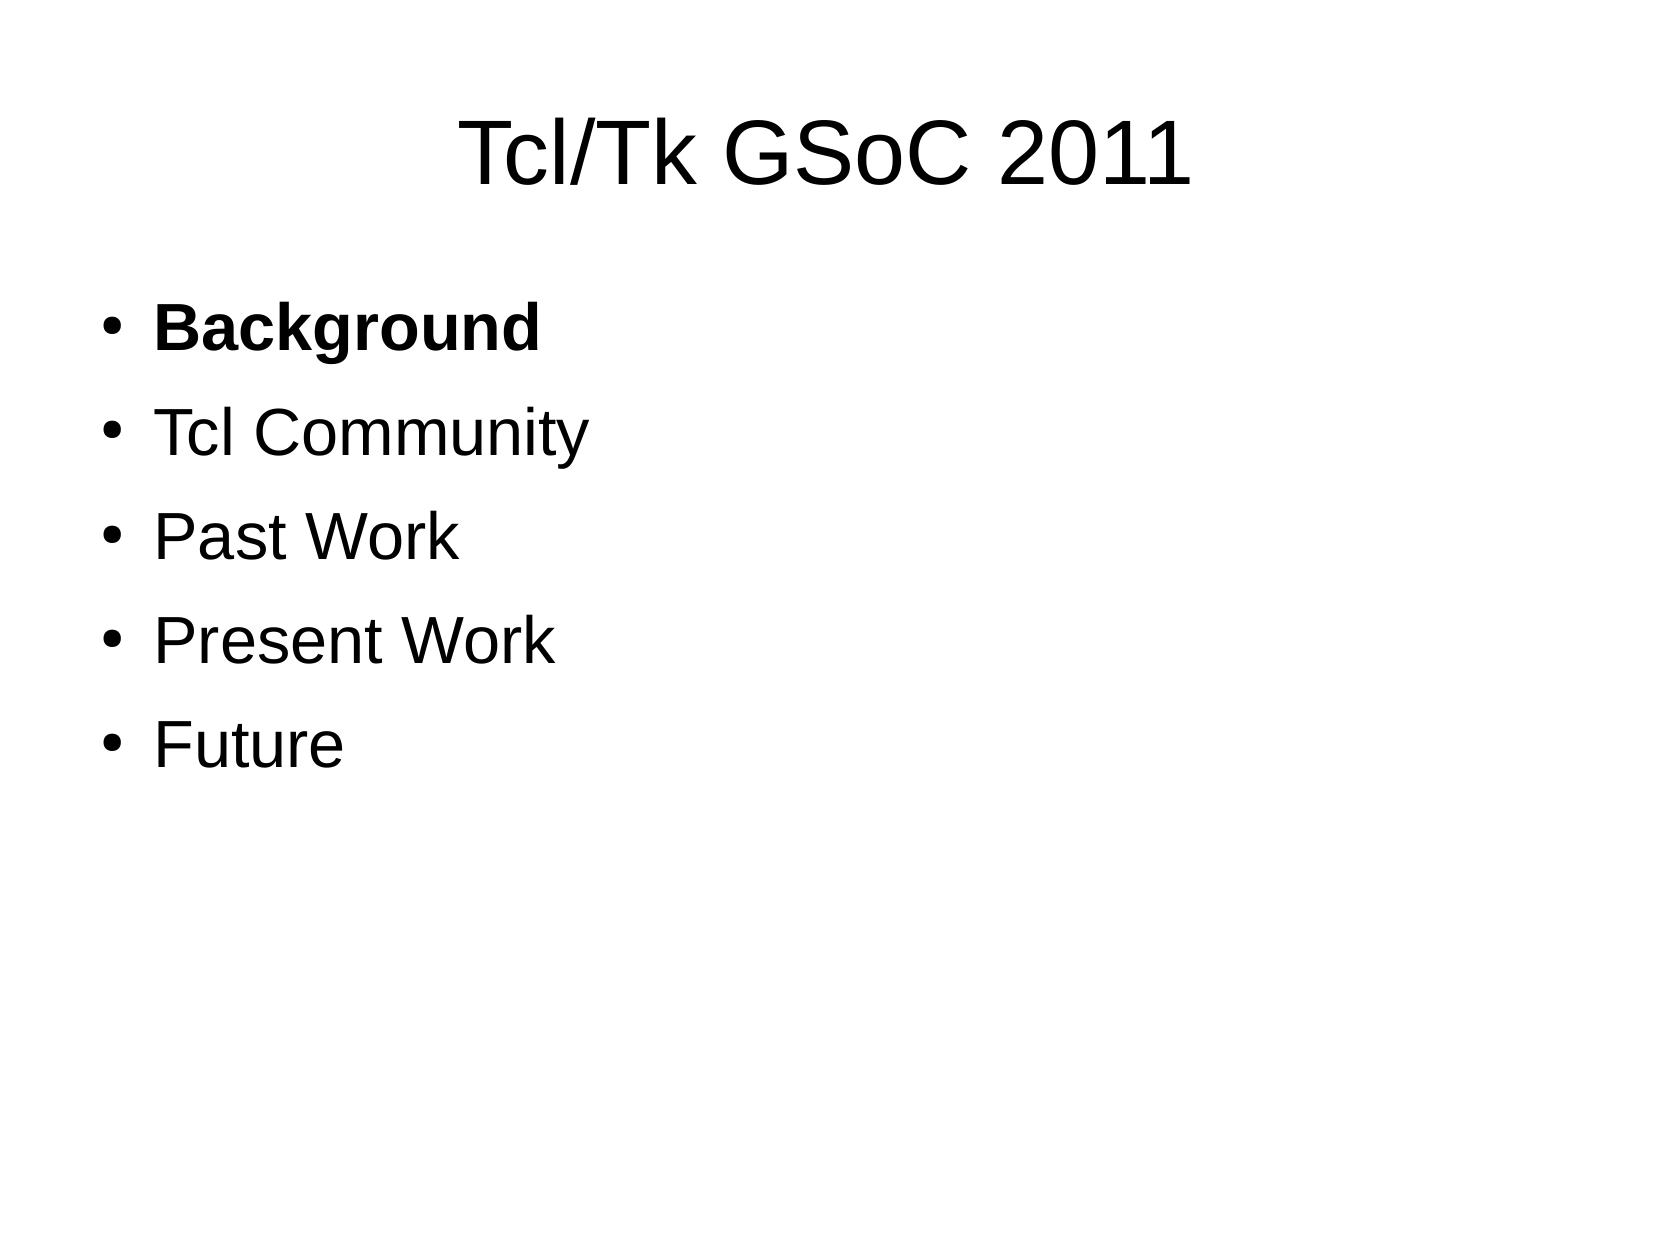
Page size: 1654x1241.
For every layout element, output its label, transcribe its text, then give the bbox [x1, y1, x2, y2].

list Background Tcl Community Past Work Present Work Future [82, 290, 1571, 1094]
title Tcl/Tk GSoC 2011 [82, 56, 1571, 250]
